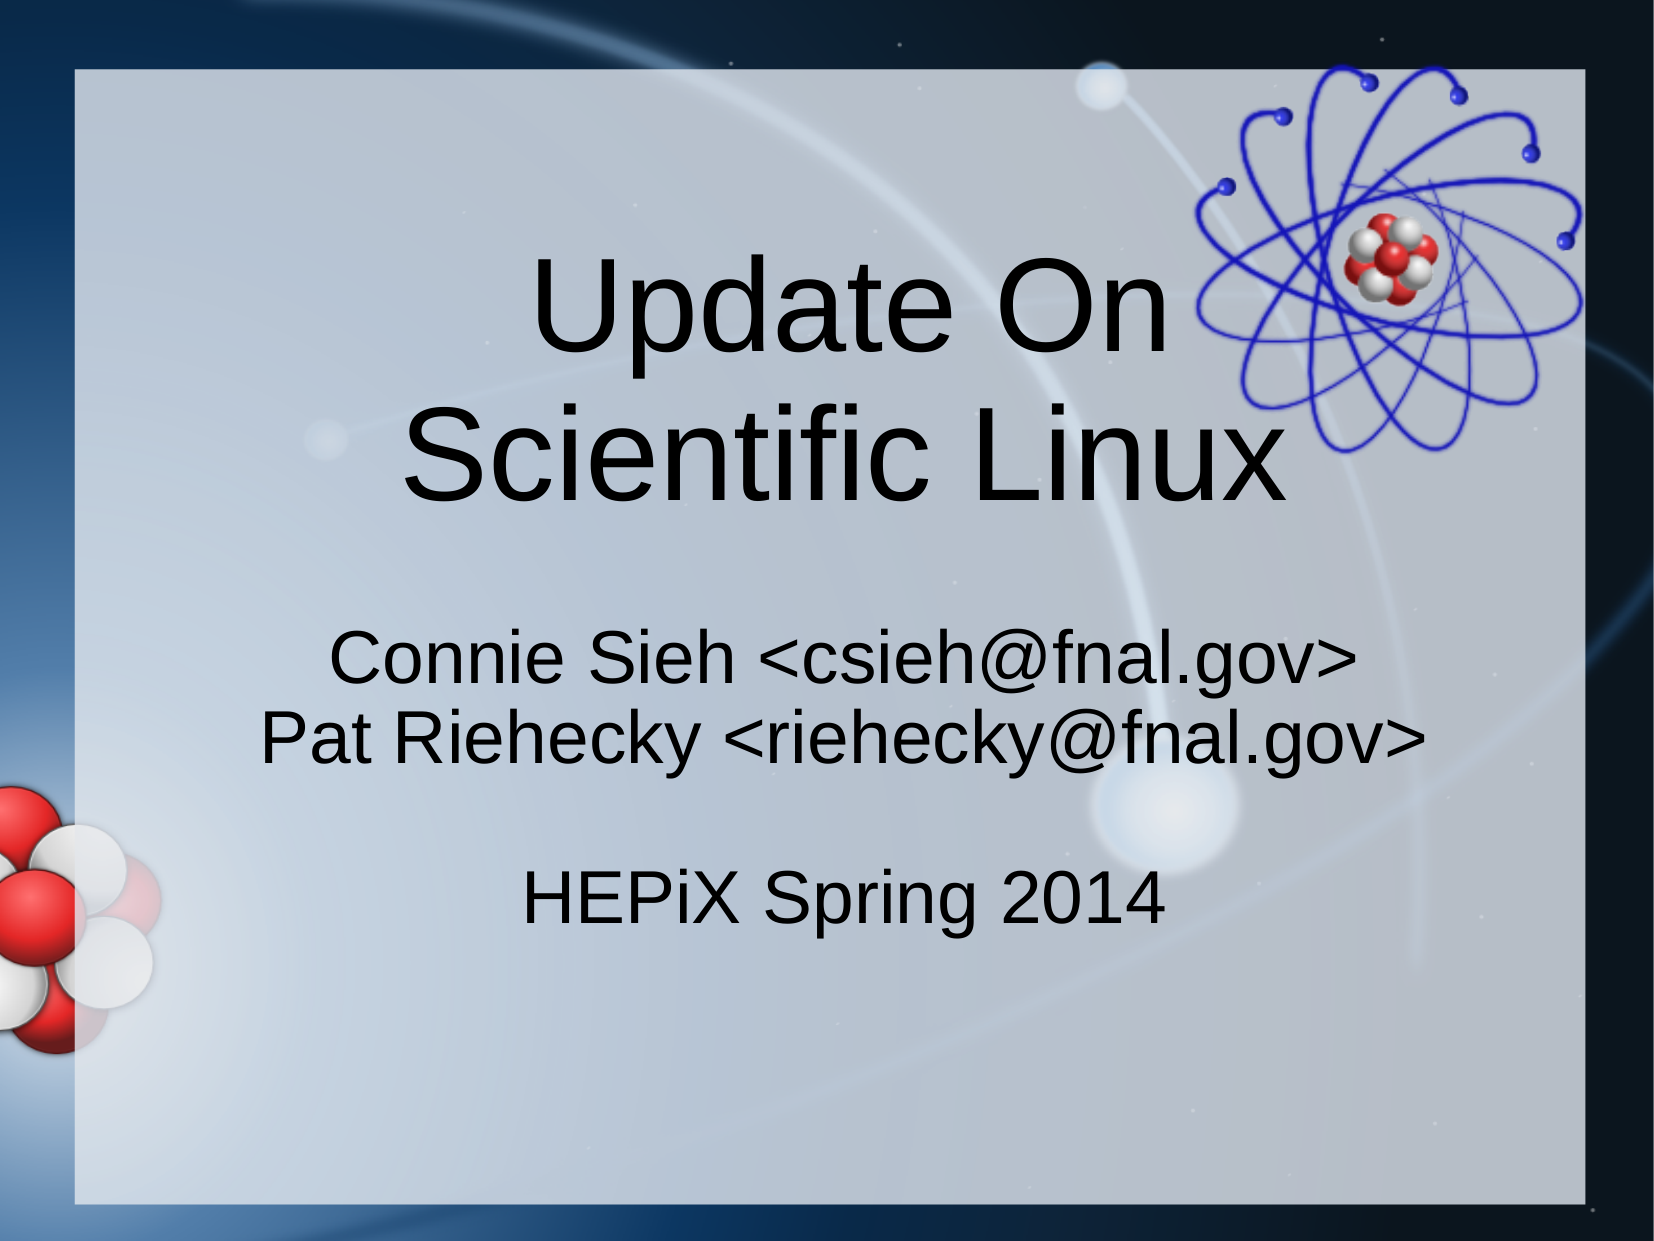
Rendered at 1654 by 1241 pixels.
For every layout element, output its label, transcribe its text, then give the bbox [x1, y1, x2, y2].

text_box Update On Scientific Linux Connie Sieh <csieh@fnal.gov> Pat Riehecky <riehecky@fnal.gov> HEPiX Spring 2014 [82, 49, 1571, 1109]
picture [0, 0, 1654, 1241]
